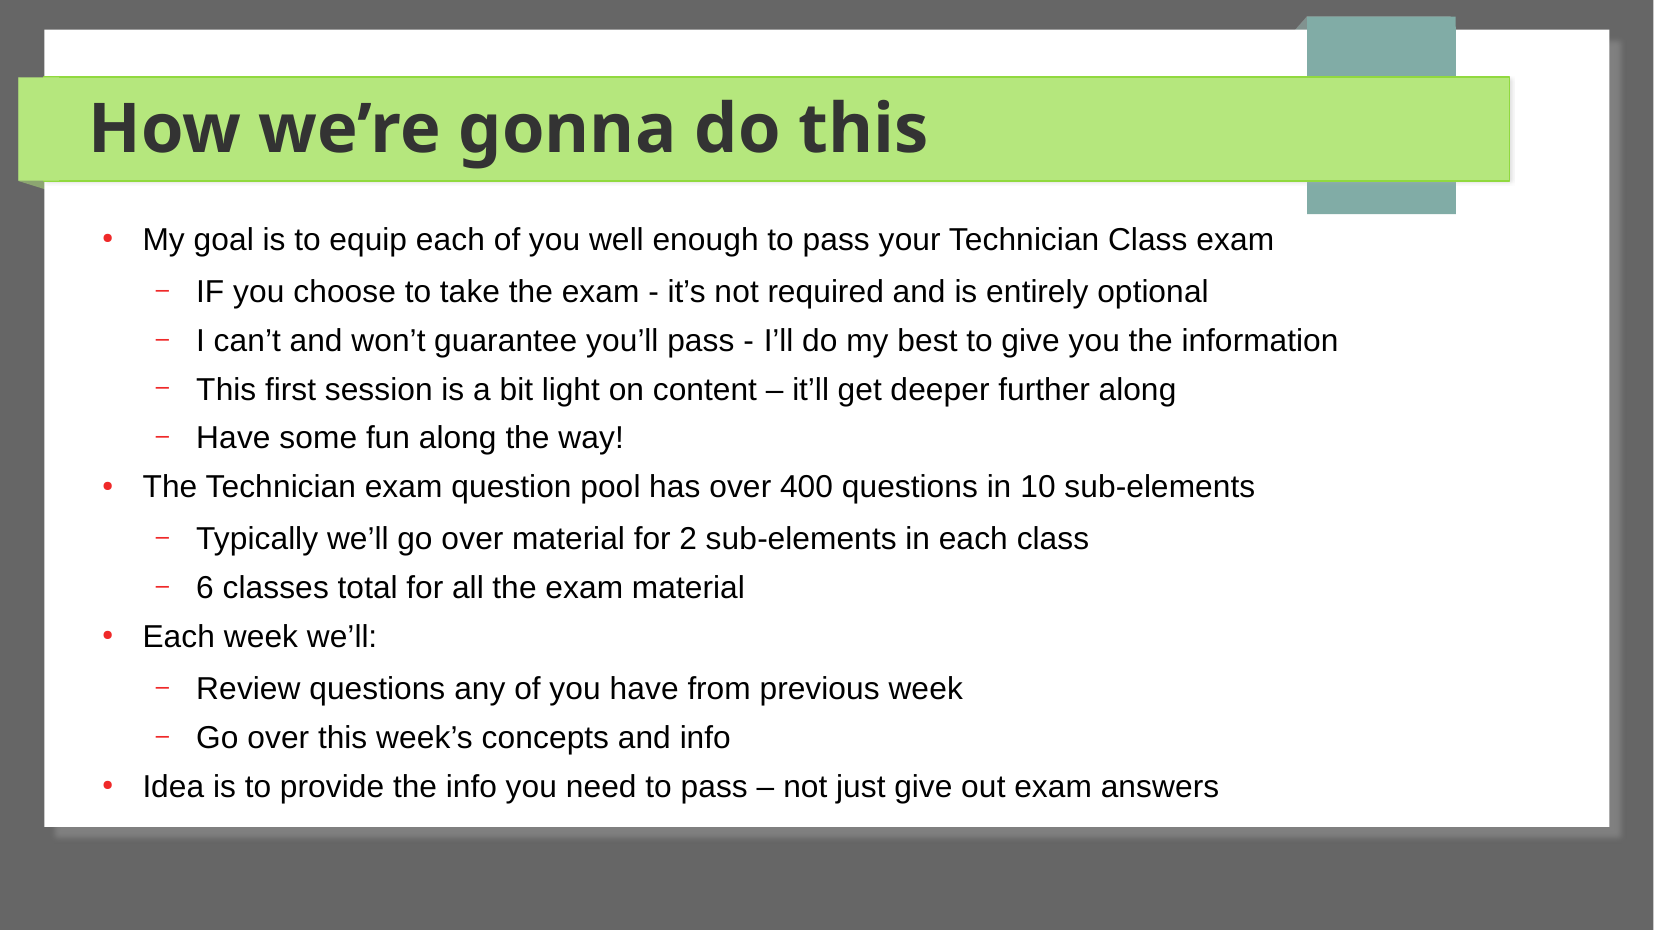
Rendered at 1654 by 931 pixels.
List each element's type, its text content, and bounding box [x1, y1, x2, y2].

title How we’re gonna do this [88, 73, 1506, 178]
list My goal is to equip each of you well enough to pass your Technician Class exam IF you choose to take the exam - it’s not required and is entirely optional I can’t and won’t guarantee you’ll pass - I’ll do my best to give you the information This first session is a bit light on content – it’ll get deeper further along Have some fun along the way! The Technician exam question pool has over 400 questions in 10 sub-elements Typically we’ll go over material for 2 sub-elements in each class 6 classes total for all the exam material Each week we’ll: Review questions any of you have from previous week Go over this week’s concepts and info Idea is to provide the info you need to pass – not just give out exam answers [88, 221, 1565, 813]
